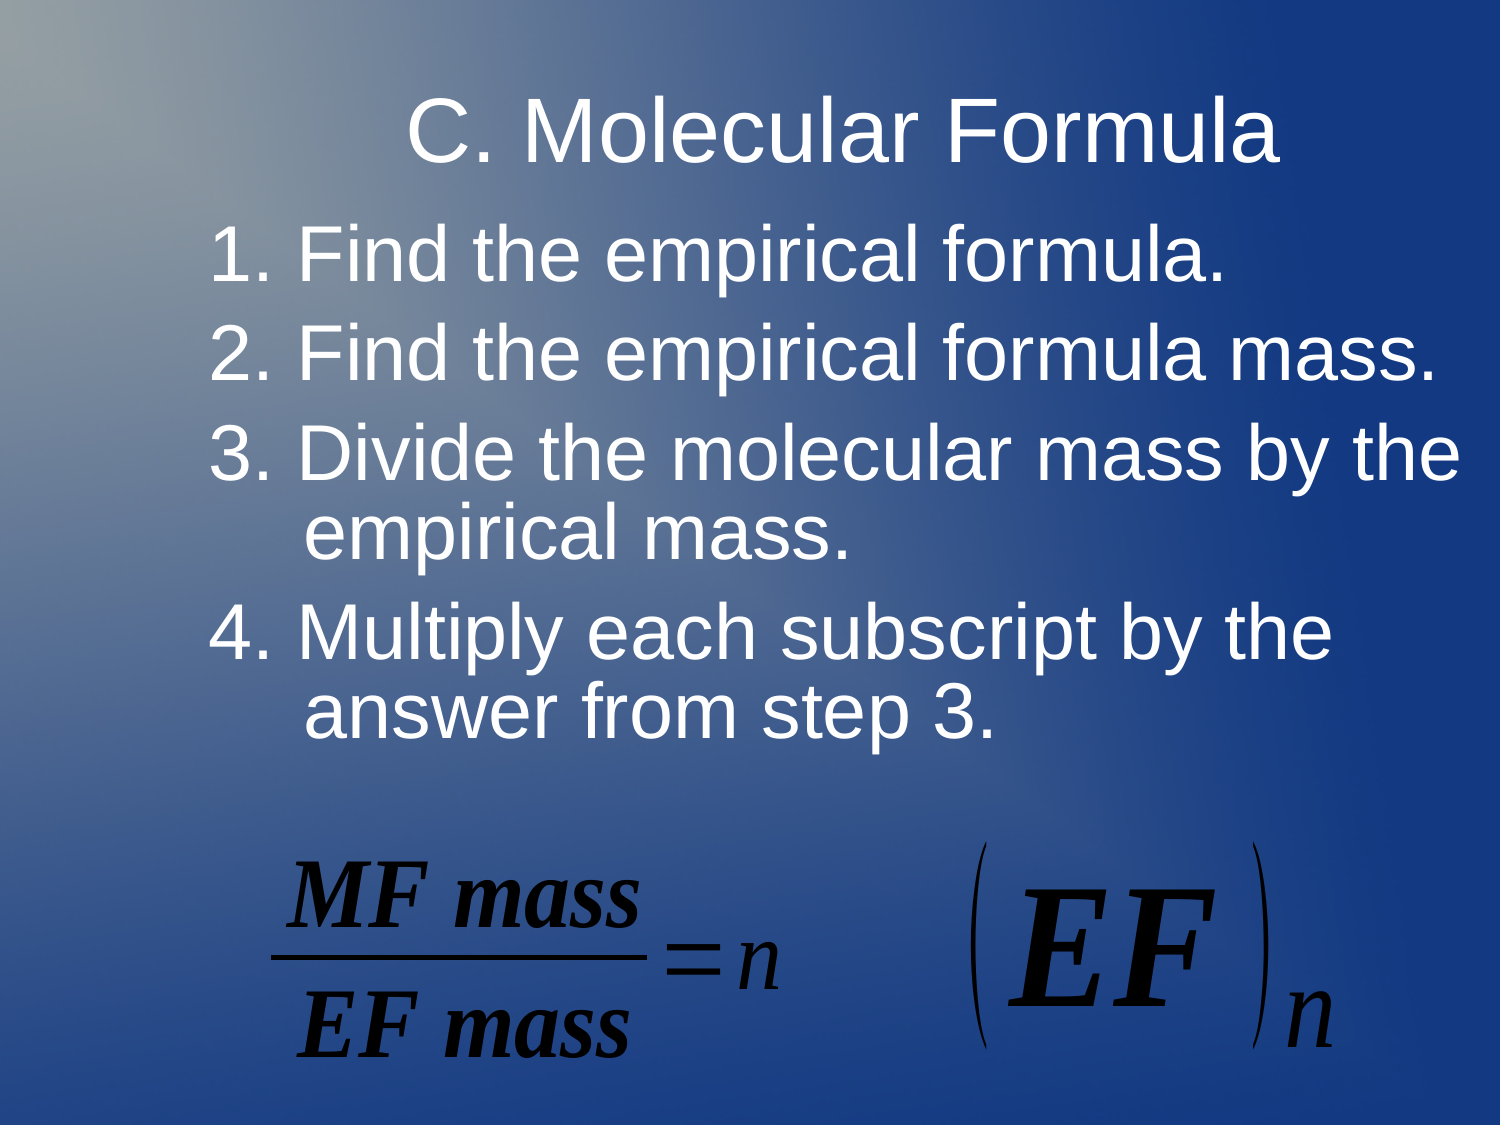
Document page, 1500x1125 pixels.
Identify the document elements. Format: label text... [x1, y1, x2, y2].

chart [245, 836, 812, 1082]
title C. Molecular Formula [187, 37, 1500, 225]
picture [0, 0, 1500, 1125]
chart [920, 835, 1389, 1082]
list 1. Find the empirical formula. 2. Find the empirical formula mass. 3. Divide the molecular mass by the empirical mass. 4. Multiply each subscript by the answer from step 3. [193, 209, 1500, 772]
